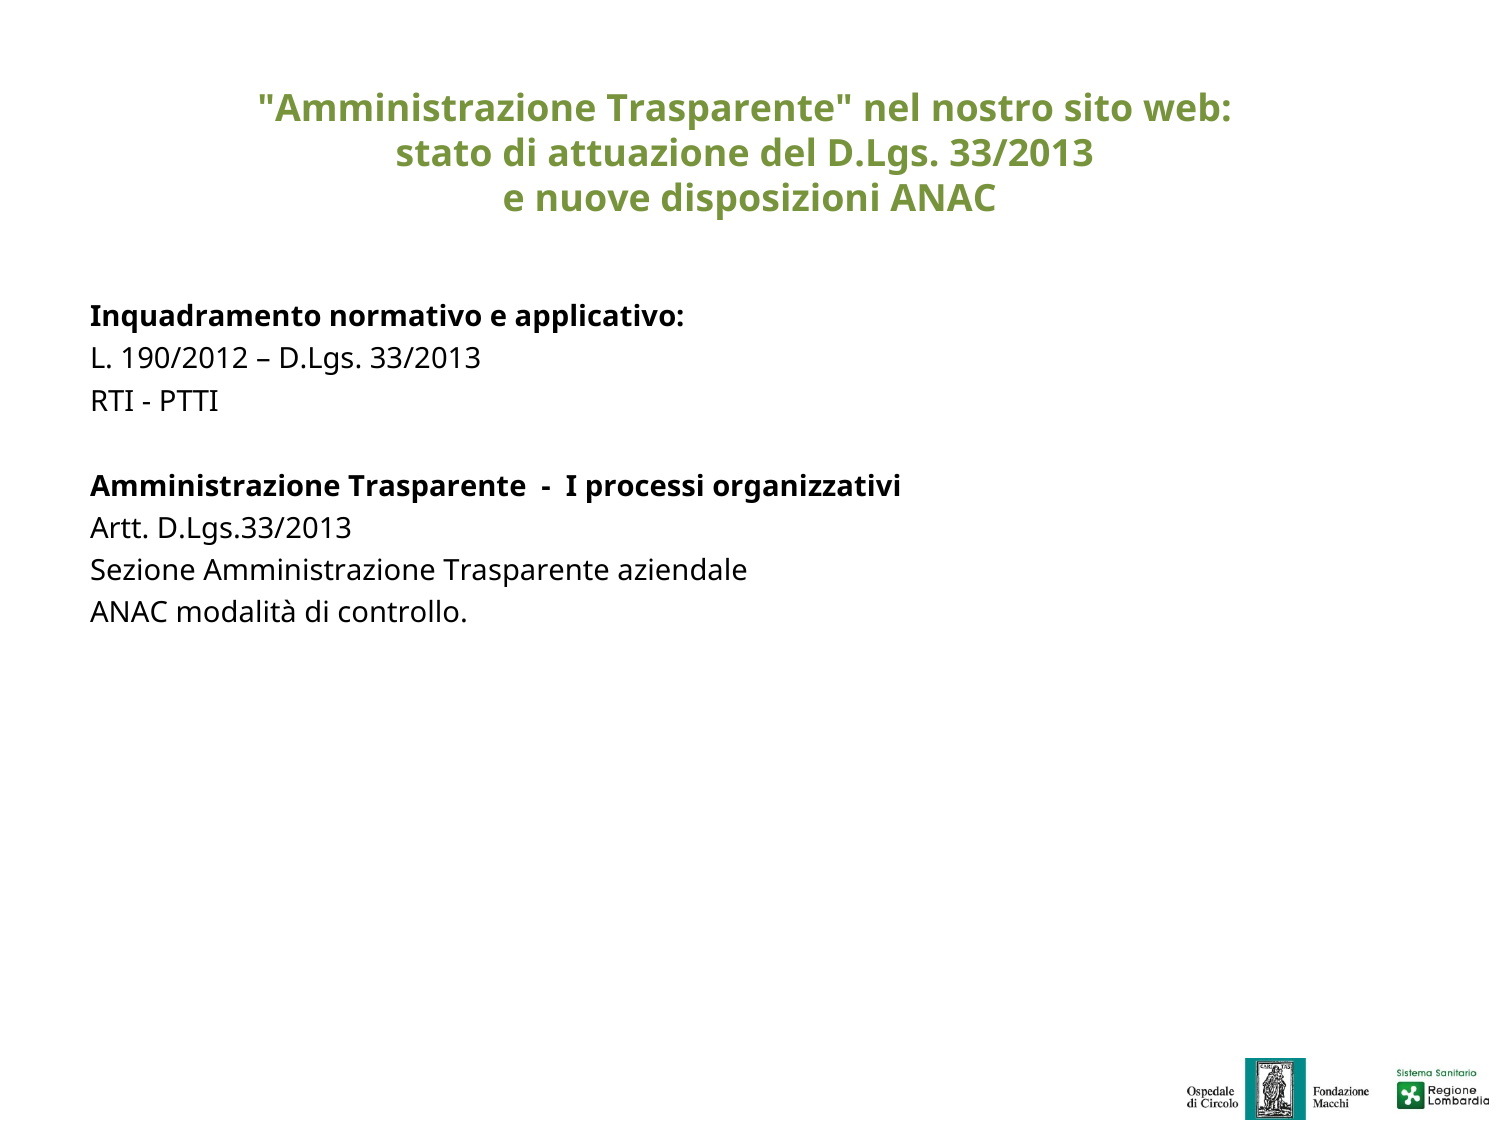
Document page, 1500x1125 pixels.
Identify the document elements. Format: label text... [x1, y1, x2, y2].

title "Amministrazione Trasparente" nel nostro sito web: stato di attuazione del D.Lgs. 33/2013 e nuove disposizioni ANAC [75, 45, 1426, 233]
picture [1187, 1058, 1489, 1120]
list Inquadramento normativo e applicativo: L. 190/2012 – D.Lgs. 33/2013 RTI - PTTI Amministrazione Trasparente - I processi organizzativi Artt. D.Lgs.33/2013 Sezione Amministrazione Trasparente aziendale ANAC modalità di controllo. [75, 262, 1426, 1005]
